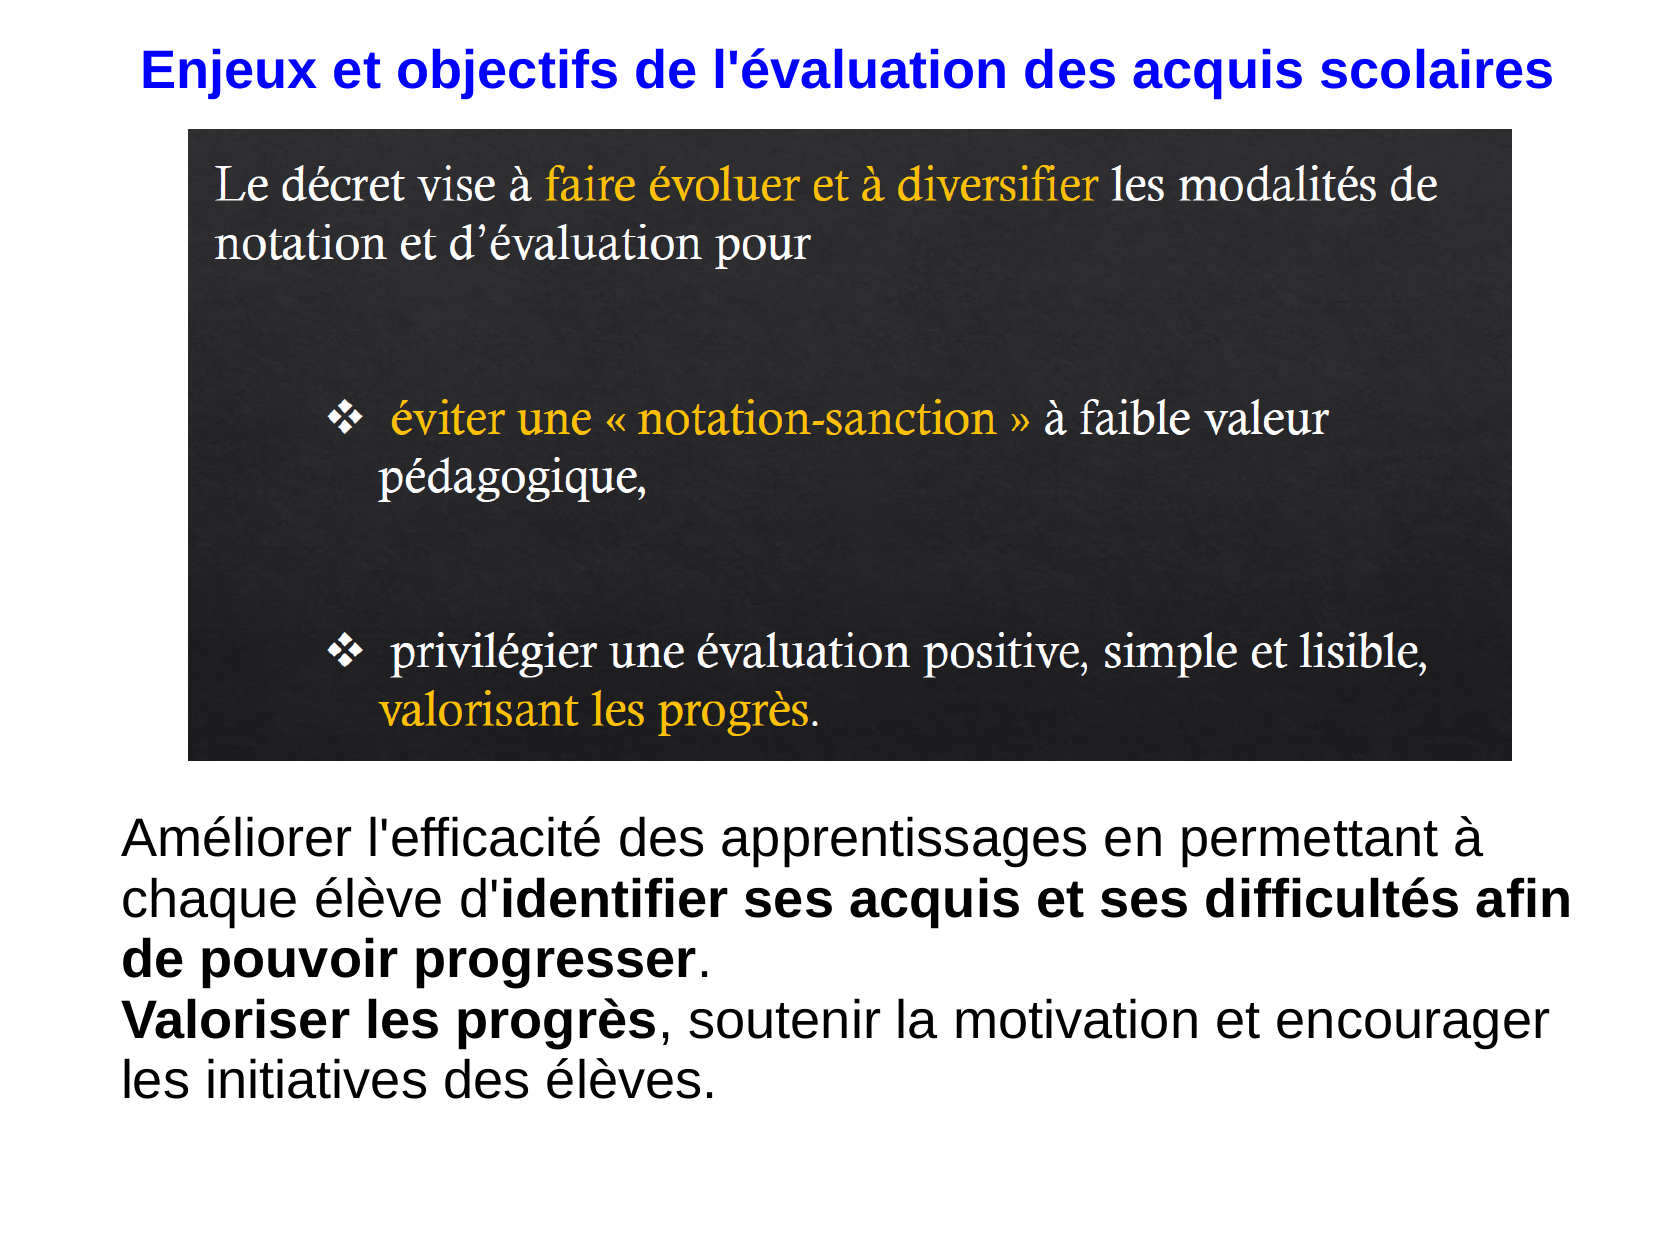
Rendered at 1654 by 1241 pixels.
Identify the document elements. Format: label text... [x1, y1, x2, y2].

picture [188, 129, 1512, 761]
text_box Améliorer l'efficacité des apprentissages en permettant à chaque élève d'identifier ses acquis et ses difficultés afin de pouvoir progresser. Valoriser les progrès, soutenir la motivation et encourager les initiatives des élèves. [35, 800, 1630, 1182]
text_box Enjeux et objectifs de l'évaluation des acquis scolaires [54, 20, 1607, 119]
